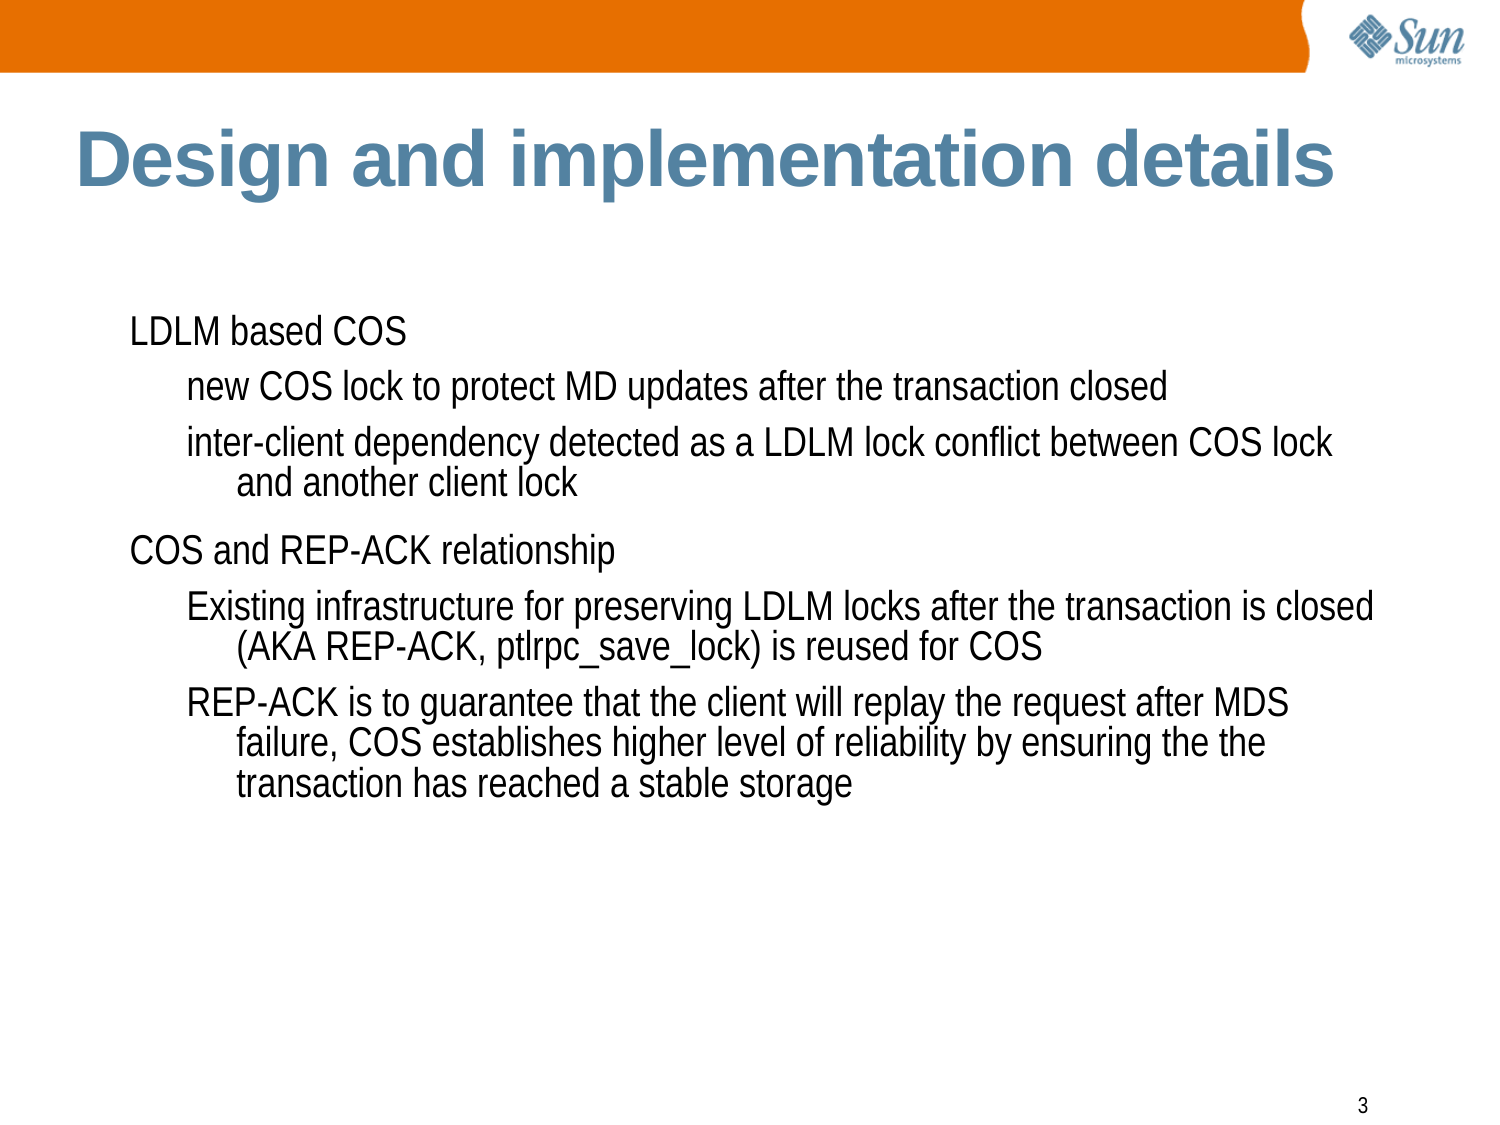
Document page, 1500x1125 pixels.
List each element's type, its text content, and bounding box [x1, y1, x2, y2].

list LDLM based COS new COS lock to protect MD updates after the transaction closed inter-client dependency detected as a LDLM lock conflict between COS lock and another client lock COS and REP-ACK relationship Existing infrastructure for preserving LDLM locks after the transaction is closed (AKA REP-ACK, ptlrpc_save_lock) is reused for COS REP-ACK is to guarantee that the client will replay the request after MDS failure, COS establishes higher level of reliability by ensuring the the transaction has reached a stable storage [110, 312, 1392, 1007]
title Design and implementation details [75, 122, 1438, 228]
picture [0, 0, 1500, 75]
